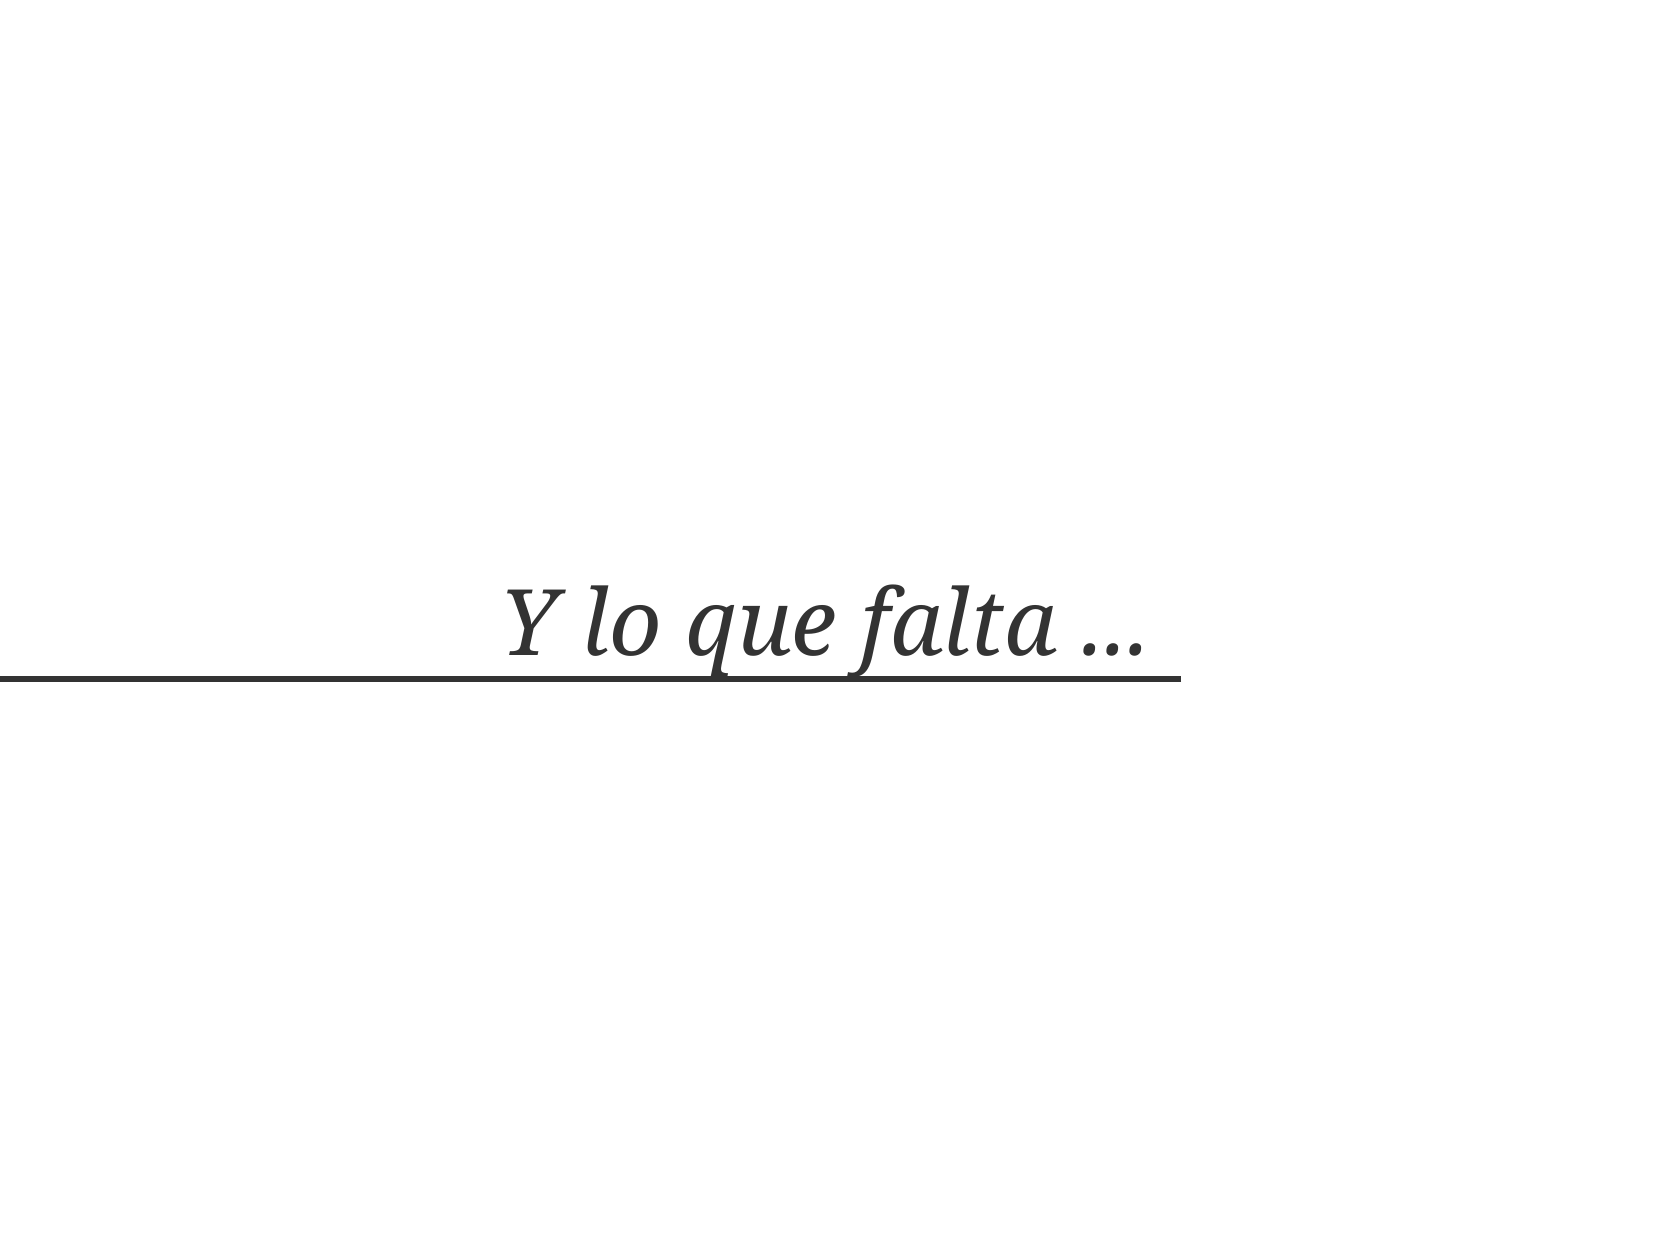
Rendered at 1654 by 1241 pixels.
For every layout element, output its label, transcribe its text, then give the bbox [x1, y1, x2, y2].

text_box Y lo que falta ... [0, 0, 1654, 1241]
